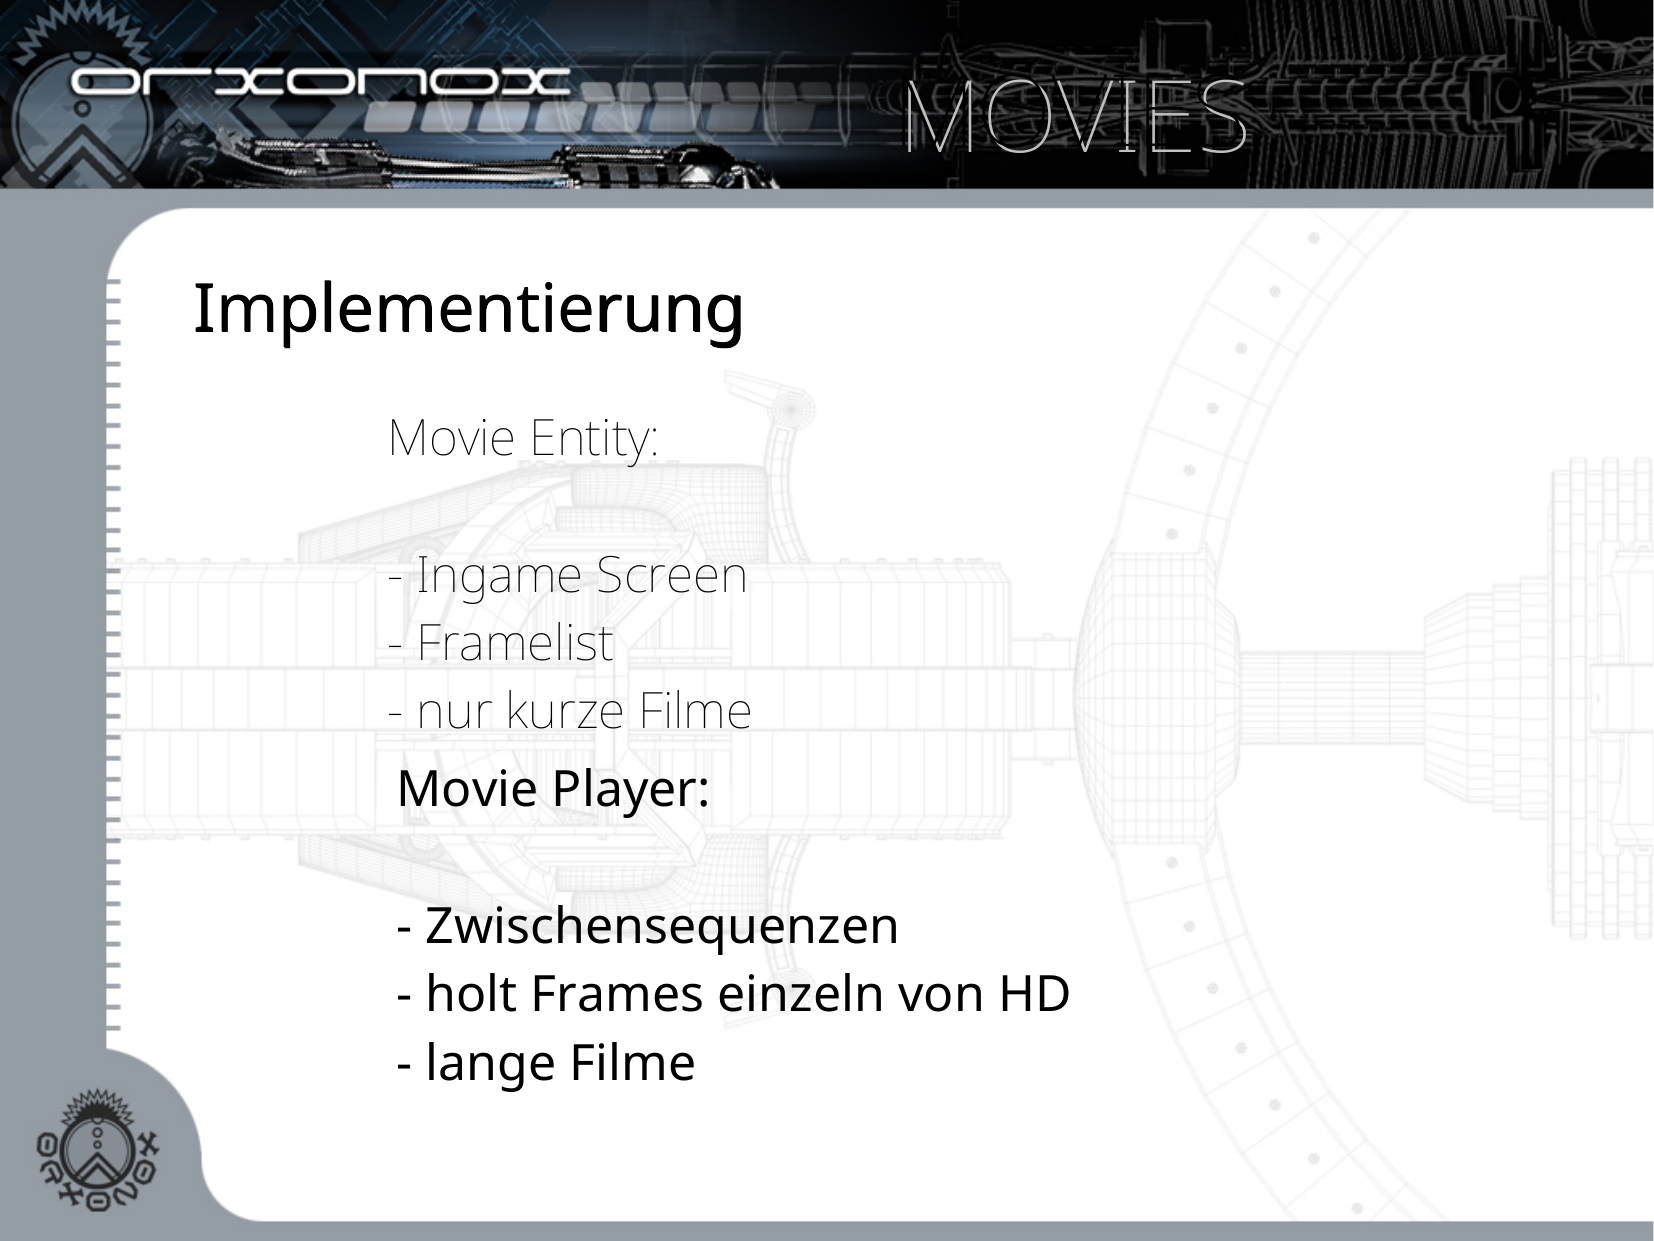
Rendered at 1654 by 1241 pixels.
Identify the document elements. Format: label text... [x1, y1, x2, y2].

text_box Implementierung [193, 260, 1501, 288]
text_box Movie Entity: - Ingame Screen - Framelist - nur kurze Filme [337, 394, 1613, 680]
text_box Movie Player: - Zwischensequenzen - holt Frames einzeln von HD - lange Filme [346, 745, 1246, 1031]
picture [0, 0, 1654, 1241]
text_box MOVIES [842, 32, 1414, 156]
